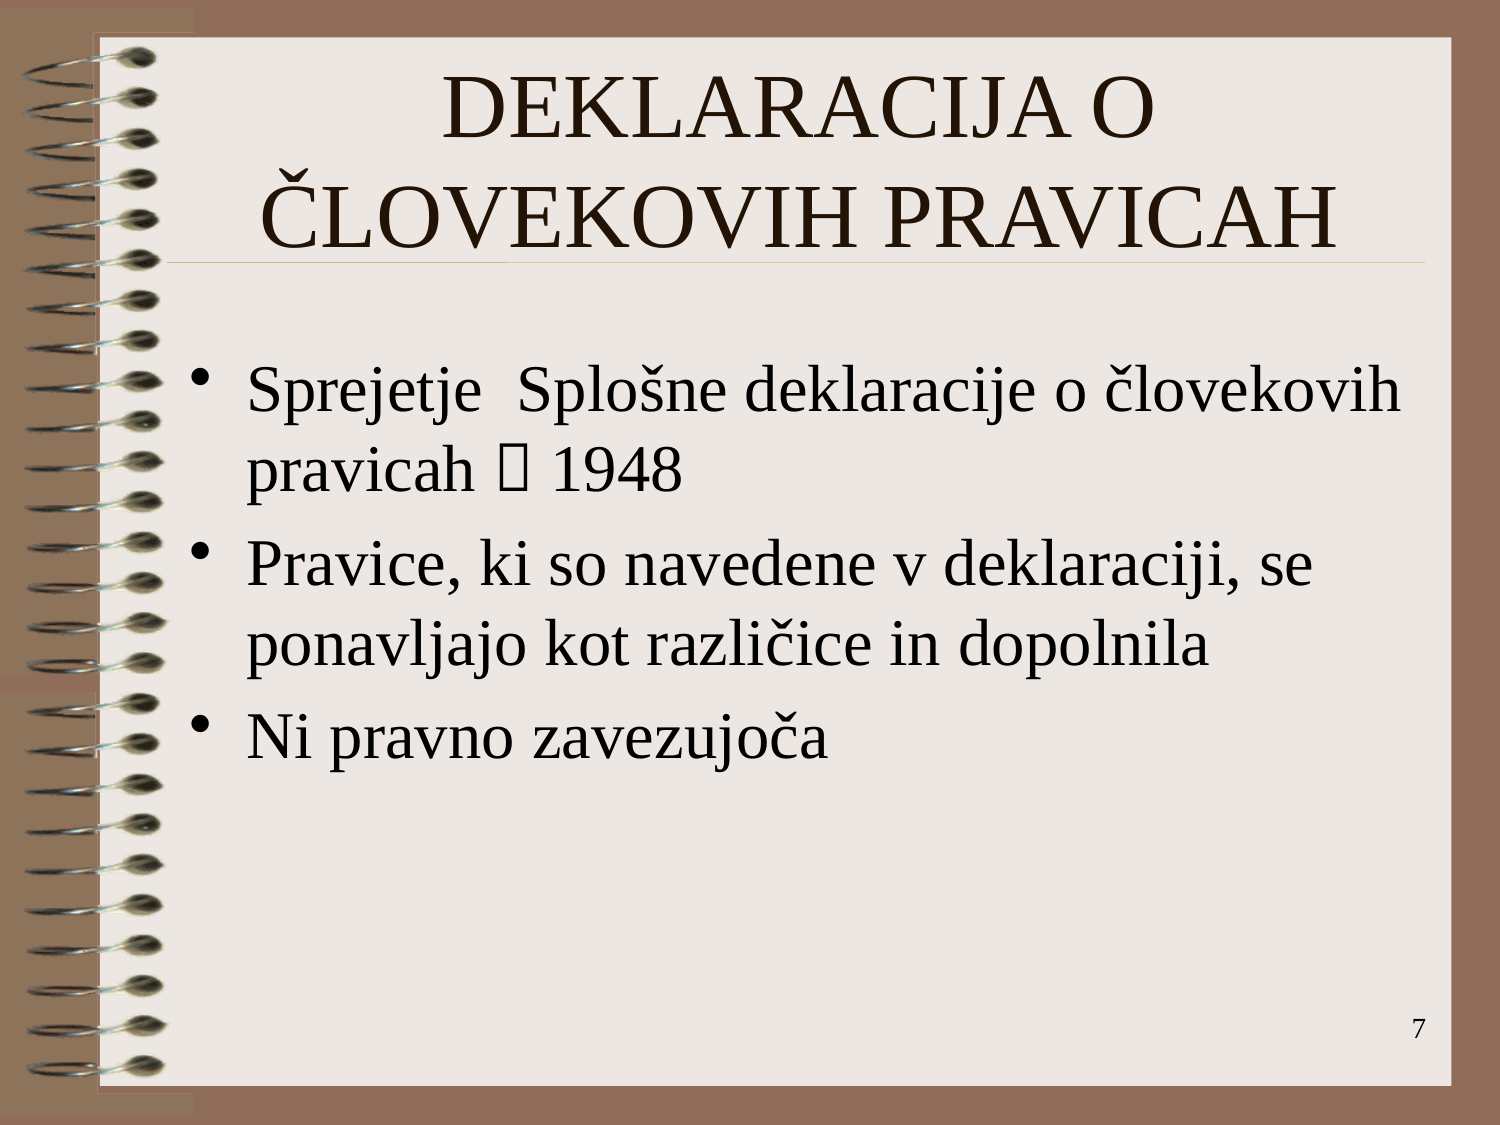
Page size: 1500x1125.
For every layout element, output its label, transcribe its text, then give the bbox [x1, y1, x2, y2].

picture [0, 8, 194, 674]
list Sprejetje Splošne deklaracije o človekovih pravicah  1948 Pravice, ki so navedene v deklaraciji, se ponavljajo kot različice in dopolnila Ni pravno zavezujoča [174, 337, 1425, 1013]
picture [0, 692, 194, 1115]
slide_number <number> [1128, 1001, 1442, 1077]
title DEKLARACIJA O ČLOVEKOVIH PRAVICAH [174, 62, 1425, 250]
